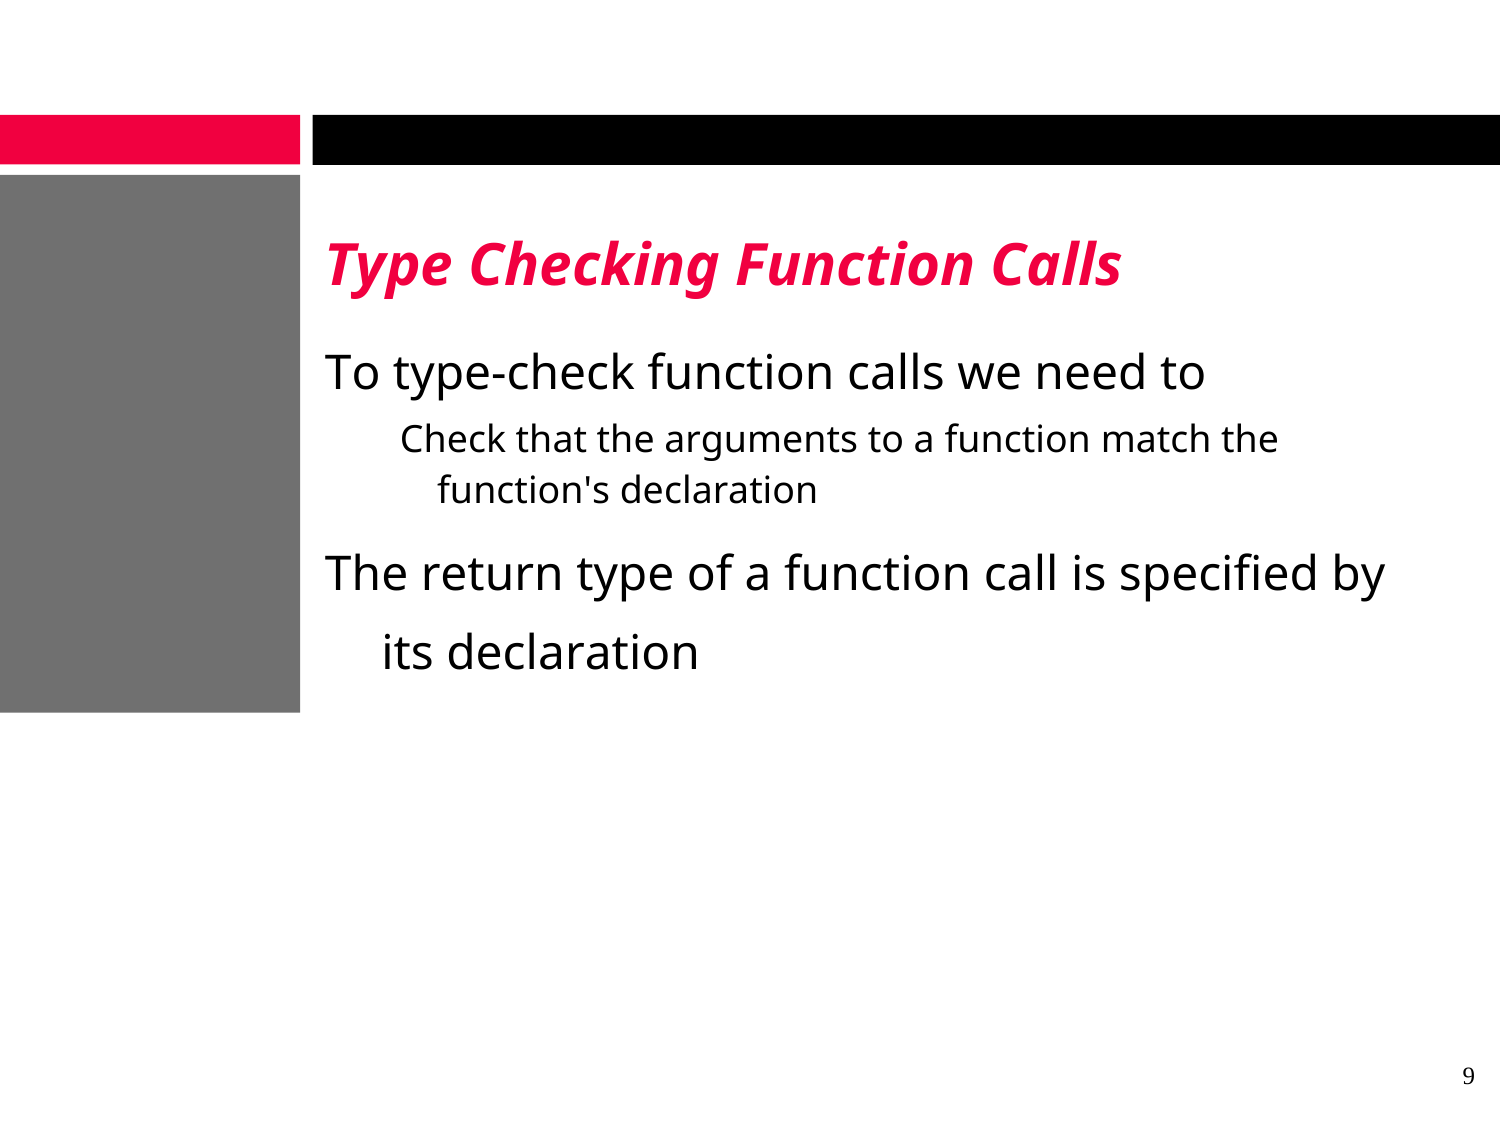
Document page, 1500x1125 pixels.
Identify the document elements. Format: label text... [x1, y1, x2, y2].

list To type-check function calls we need to Check that the arguments to a function match the function's declaration The return type of a function call is specified by its declaration [324, 324, 1450, 1051]
title Type Checking Function Calls [324, 187, 1450, 324]
